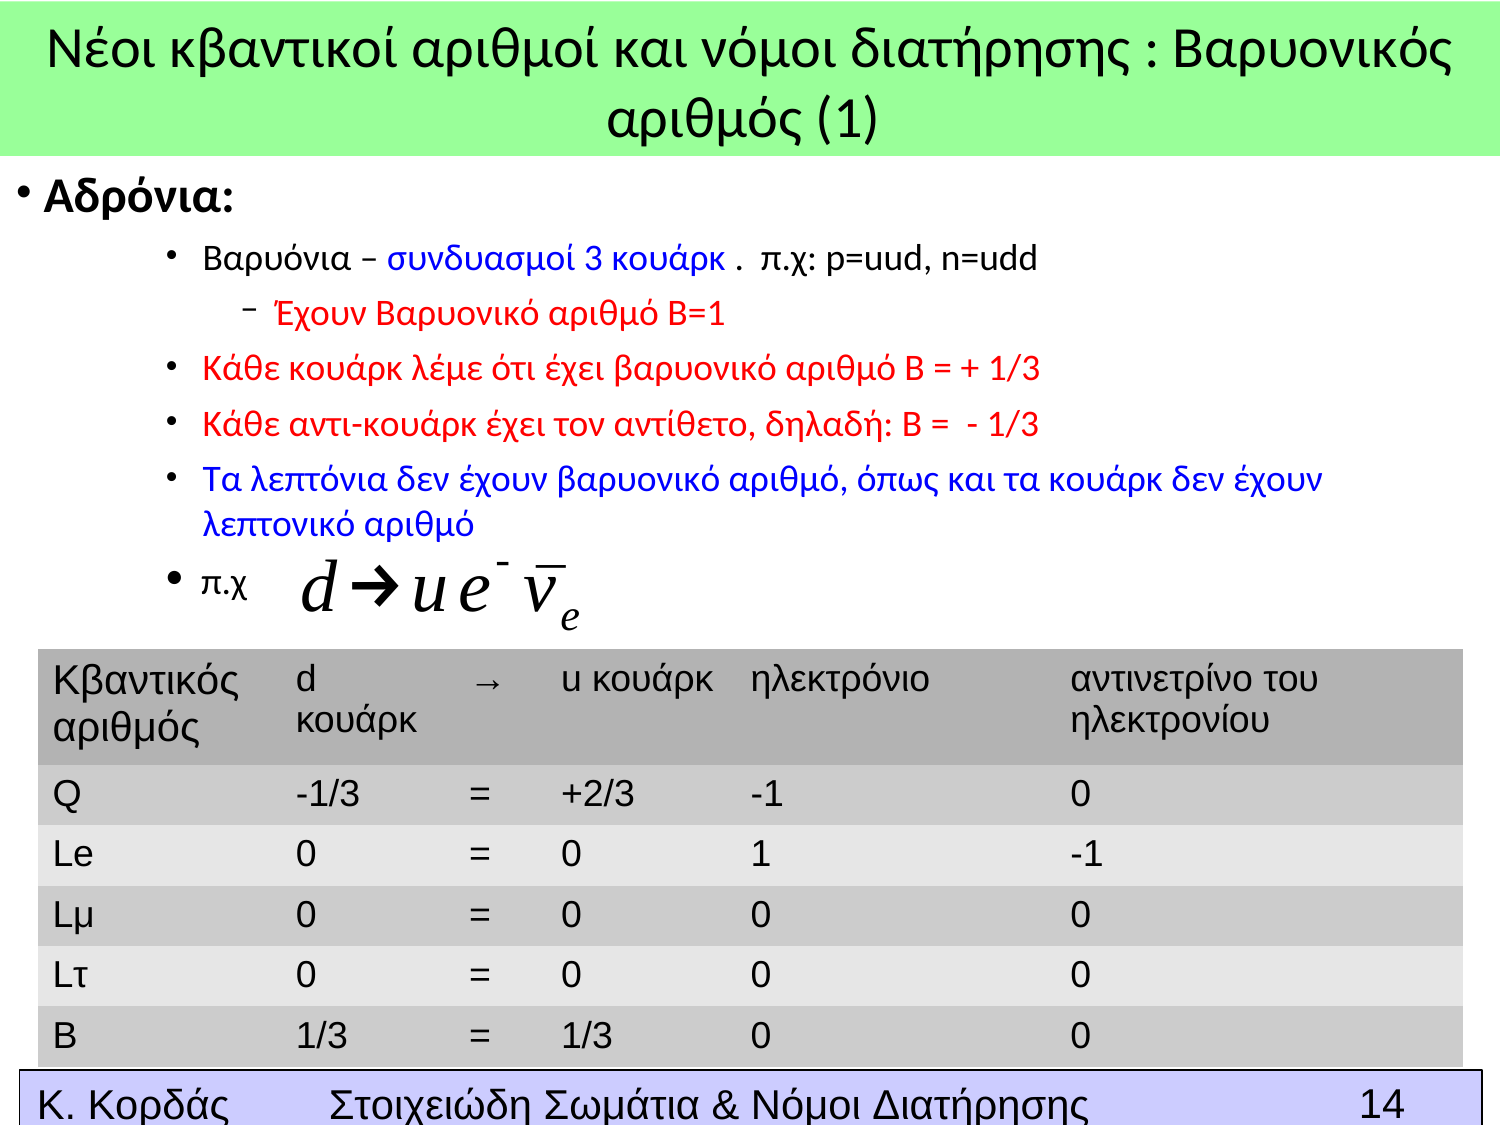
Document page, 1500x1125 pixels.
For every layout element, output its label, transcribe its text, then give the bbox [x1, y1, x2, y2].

table_cell 1/3 [546, 1006, 736, 1067]
table_cell 0 [736, 1006, 1056, 1067]
table_cell 0 [281, 946, 454, 1006]
table_cell 0 [1056, 765, 1463, 825]
table_header d κουάρκ [281, 649, 454, 765]
table_cell = [454, 765, 546, 825]
table_header u κουάρκ [546, 649, 736, 765]
table_cell -1/3 [281, 765, 454, 825]
table_cell = [454, 1006, 546, 1067]
table_cell 0 [546, 946, 736, 1006]
table_cell Β [38, 1006, 281, 1067]
table_cell = [454, 946, 546, 1006]
table_cell = [454, 886, 546, 946]
table_cell = [454, 825, 546, 886]
table_header αντινετρίνο του ηλεκτρονίου [1056, 649, 1463, 765]
table_cell Lτ [38, 946, 281, 1006]
text_box Αδρόνια: Βαρυόνια – συνδυασμοί 3 κουάρκ . π.χ: p=uud, n=udd Έχουν Bαρυονικό αριθμό B=1 Κάθε κουάρκ λέμε ότι έχει βαρυονικό αριθμό Β = + 1/3 Κάθε αντι-κουάρκ έχει τον αντίθετο, δηλαδή: Β = - 1/3 Τα λεπτόνια δεν έχουν βαρυονικό αριθμό, όπως και τα κουάρκ δεν έχουν λεπτονικό αριθμό π.χ [0, 154, 1424, 1013]
table_cell 0 [1056, 886, 1463, 946]
table_cell 1/3 [281, 1006, 454, 1067]
table_cell 0 [1056, 1006, 1463, 1067]
table_header Κβαντικός αριθμός [38, 649, 281, 765]
table_cell 0 [281, 886, 454, 946]
table_cell Lμ [38, 886, 281, 946]
table_cell -1 [736, 765, 1056, 825]
table_cell 0 [546, 825, 736, 886]
table_cell 0 [736, 886, 1056, 946]
table_cell Q [38, 765, 281, 825]
chart [281, 532, 601, 638]
table_cell Le [38, 825, 281, 886]
text_box Νέοι κβαντικοί αριθμοί και νόμοι διατήρησης : Βαρυονικός αριθμός (1) [0, 1, 1500, 156]
table_cell 0 [1056, 946, 1463, 1006]
table_cell 0 [736, 946, 1056, 1006]
table_cell 0 [546, 886, 736, 946]
table_cell +2/3 [546, 765, 736, 825]
table_header ηλεκτρόνιο [736, 649, 1056, 765]
table_cell 0 [281, 825, 454, 886]
table_cell -1 [1056, 825, 1463, 886]
table_cell 1 [736, 825, 1056, 886]
table_header → [454, 649, 546, 765]
